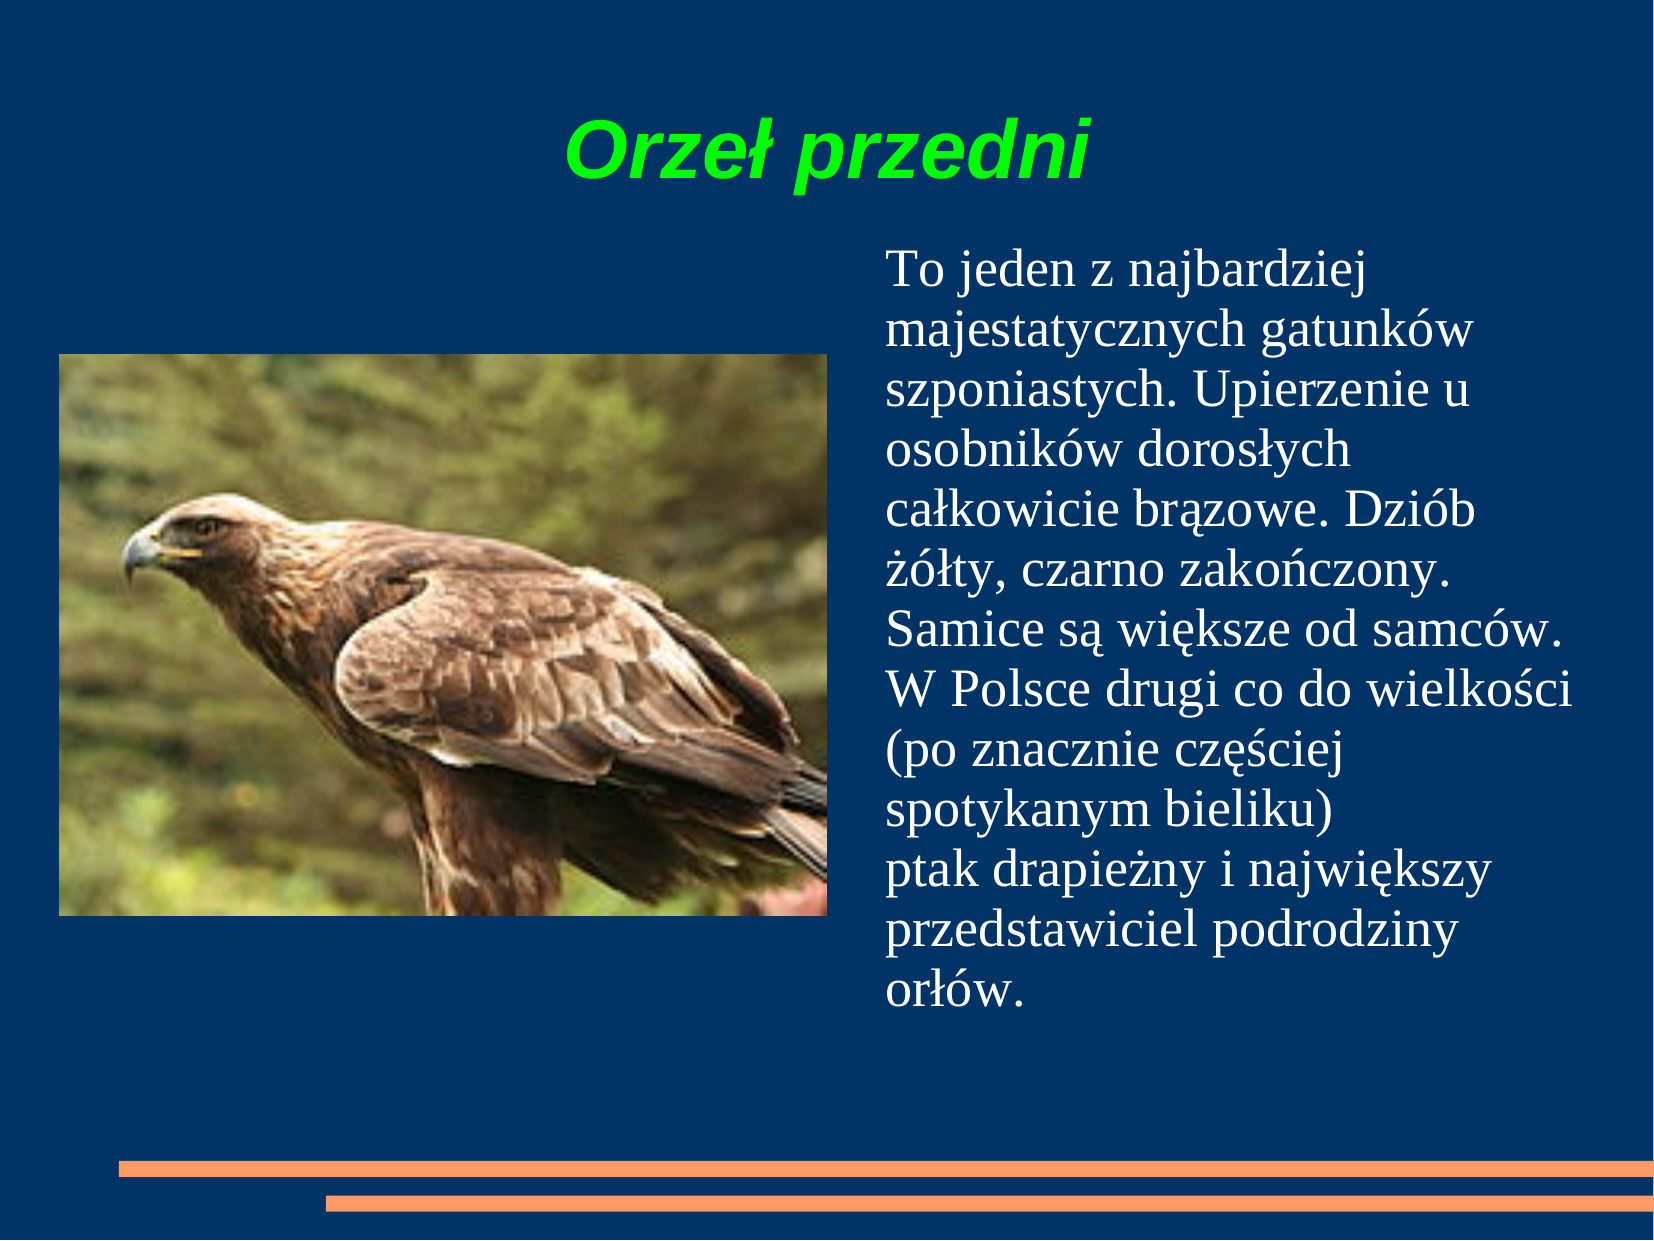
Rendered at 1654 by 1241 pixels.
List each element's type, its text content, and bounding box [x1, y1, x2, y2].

list To jeden z najbardziej majestatycznych gatunków szponiastych. Upierzenie u osobników dorosłych całkowicie brązowe. Dziób żółty, czarno zakończony. Samice są większe od samców. W Polsce drugi co do wielkości (po znacznie częściej spotykanym bieliku) ptak drapieżny i największy przedstawiciel podrodziny orłów. [885, 238, 1589, 1034]
picture [59, 354, 827, 916]
title Orzeł przedni [121, 53, 1534, 247]
